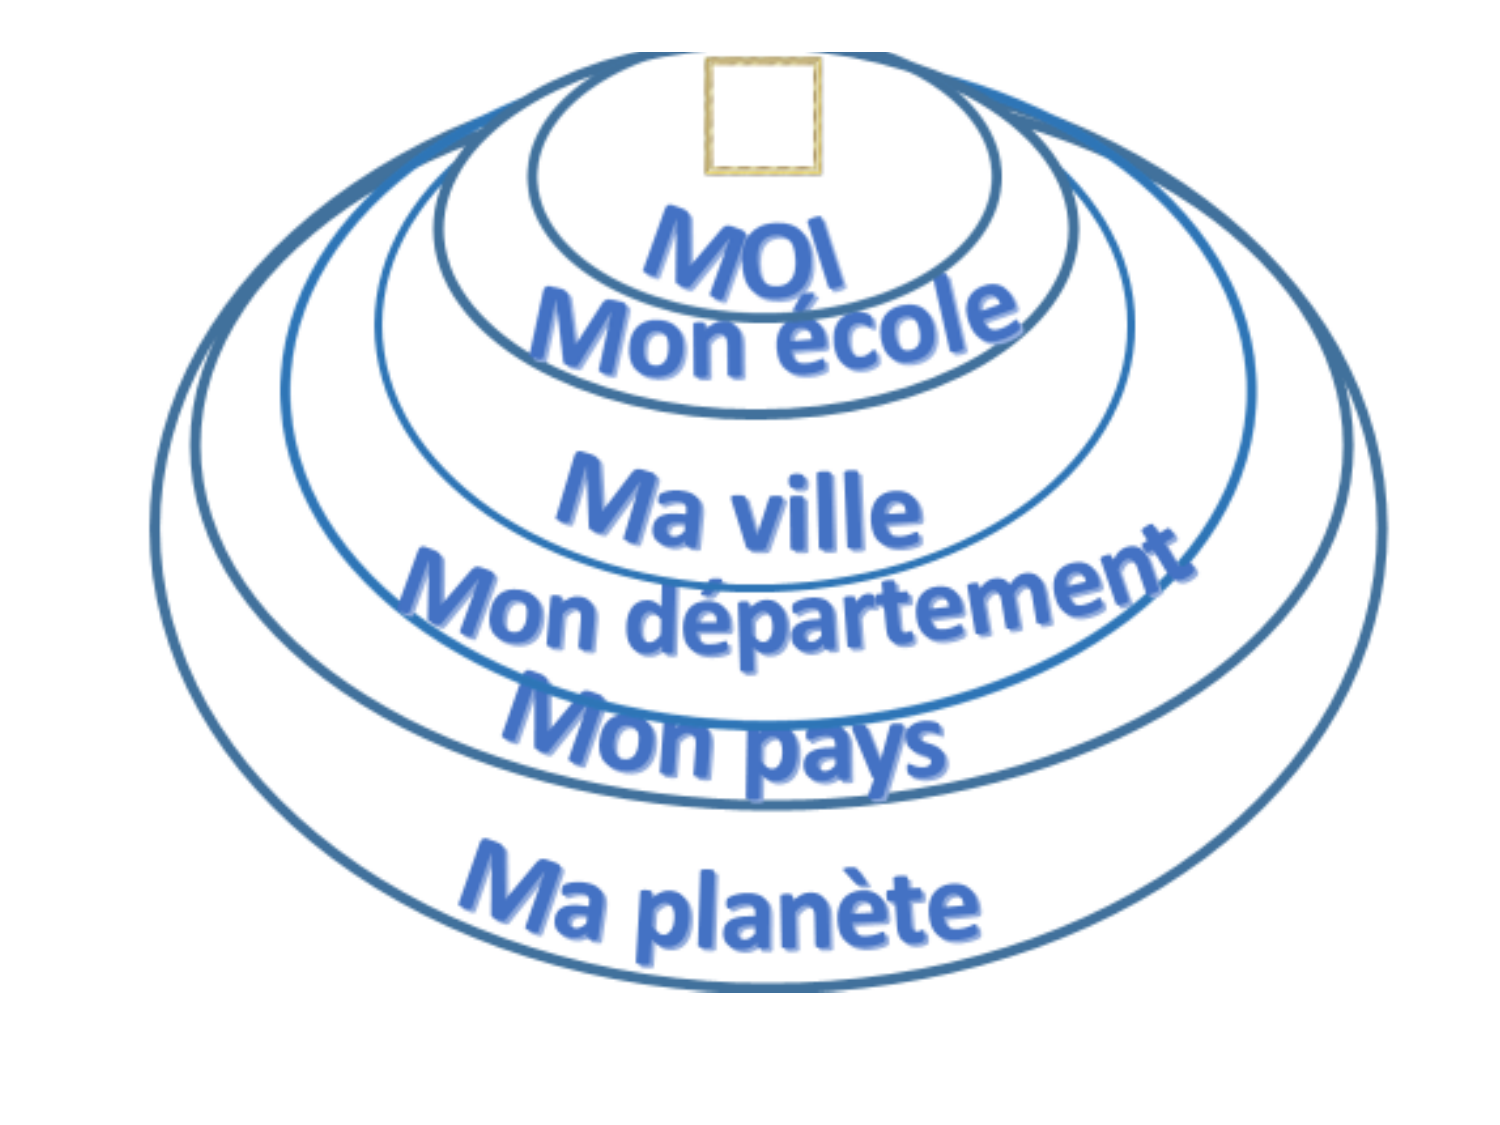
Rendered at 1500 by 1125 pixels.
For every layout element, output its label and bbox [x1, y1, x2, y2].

picture [145, 52, 1400, 993]
